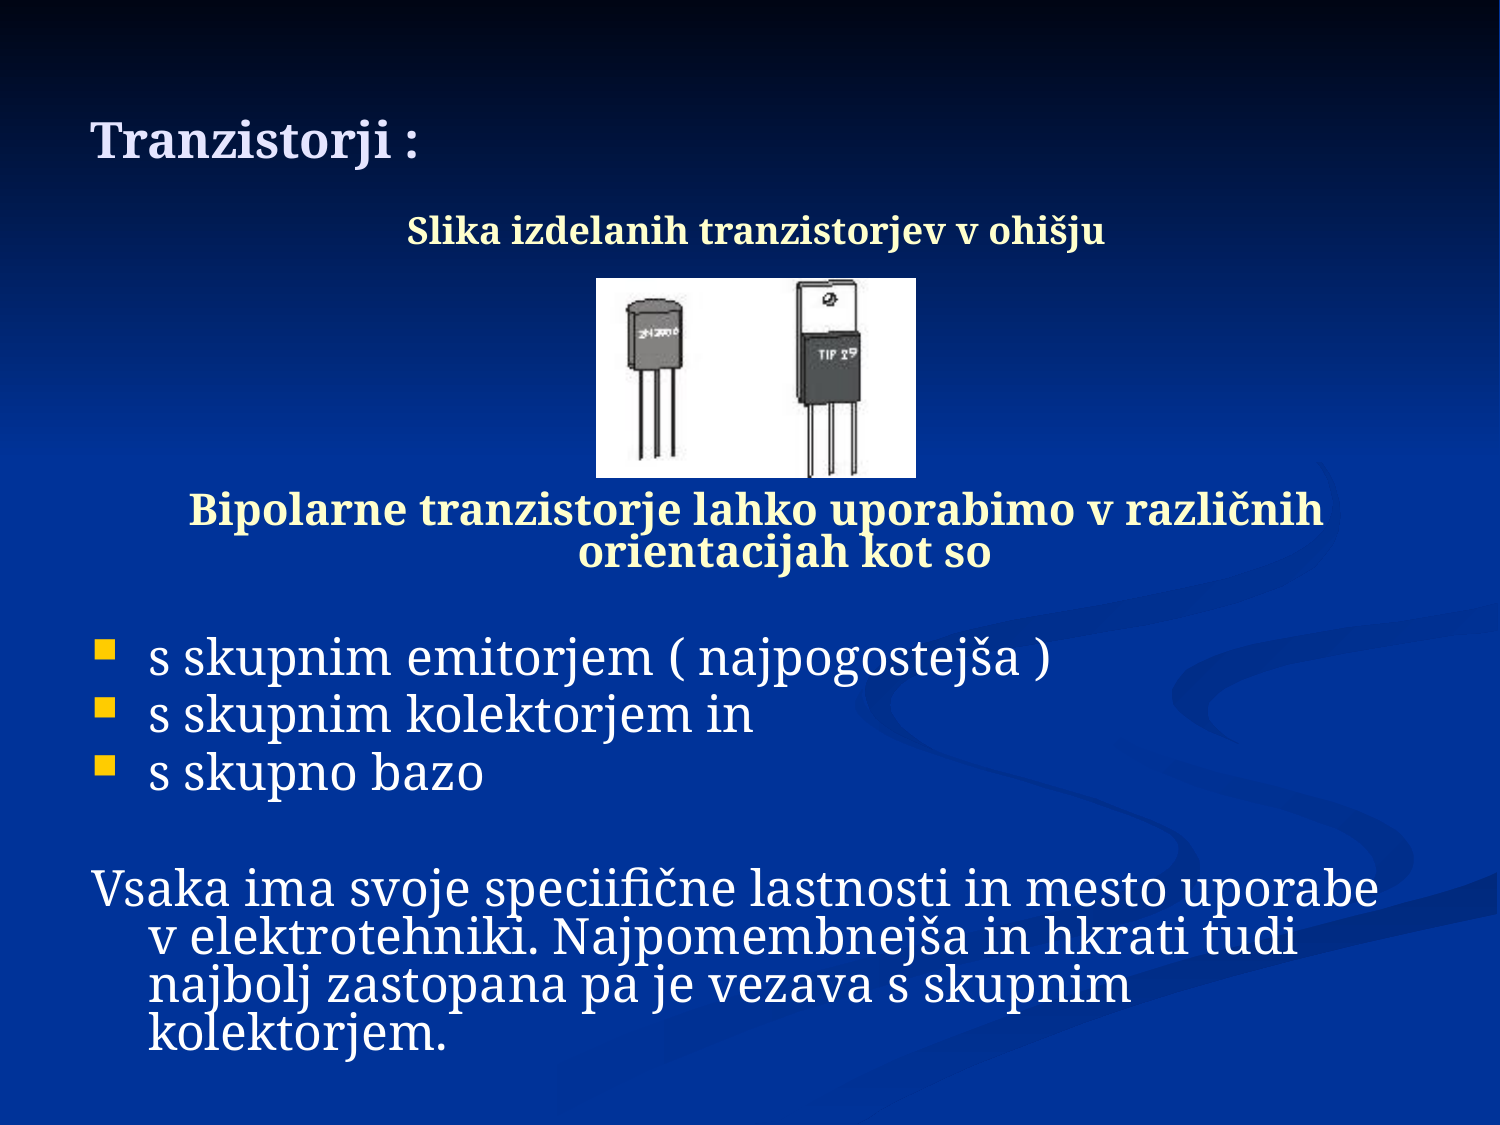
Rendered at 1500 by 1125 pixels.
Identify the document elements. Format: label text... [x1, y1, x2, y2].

picture [596, 278, 916, 478]
list Slika izdelanih tranzistorjev v ohišju Bipolarne tranzistorje lahko uporabimo v različnih orientacijah kot so s skupnim emitorjem ( najpogostejša ) s skupnim kolektorjem in s skupno bazo Vsaka ima svoje speciifične lastnosti in mesto uporabe v elektrotehniki. Najpomembnejša in hkrati tudi najbolj zastopana pa je vezava s skupnim kolektorjem. [76, 208, 1437, 1071]
title Tranzistorji : [75, 45, 1425, 233]
